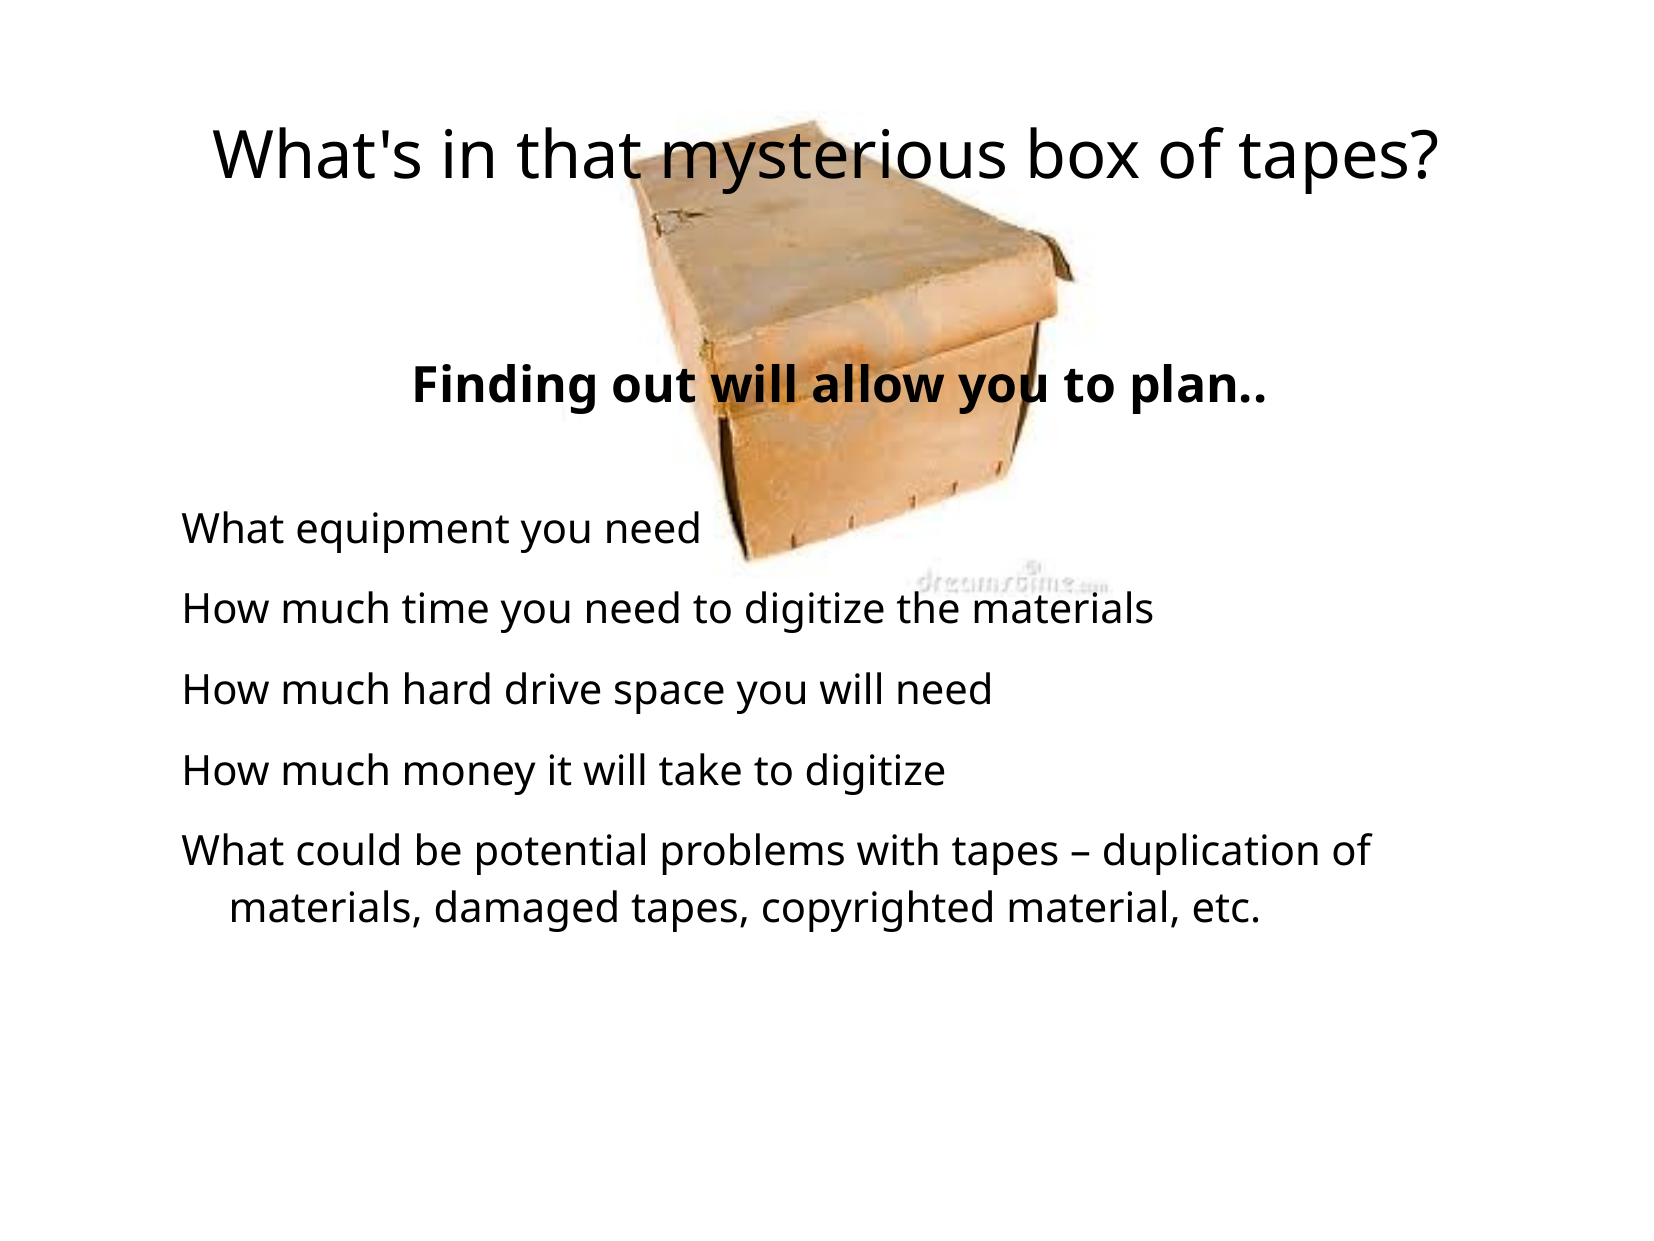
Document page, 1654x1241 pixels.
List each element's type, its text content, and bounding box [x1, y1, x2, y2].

title What's in that mysterious box of tapes? [82, 49, 1571, 257]
subtitle Finding out will allow you to plan.. What equipment you need How much time you need to digitize the materials How much hard drive space you will need How much money it will take to digitize What could be potential problems with tapes – duplication of materials, damaged tapes, copyrighted material, etc. [86, 112, 1576, 1172]
